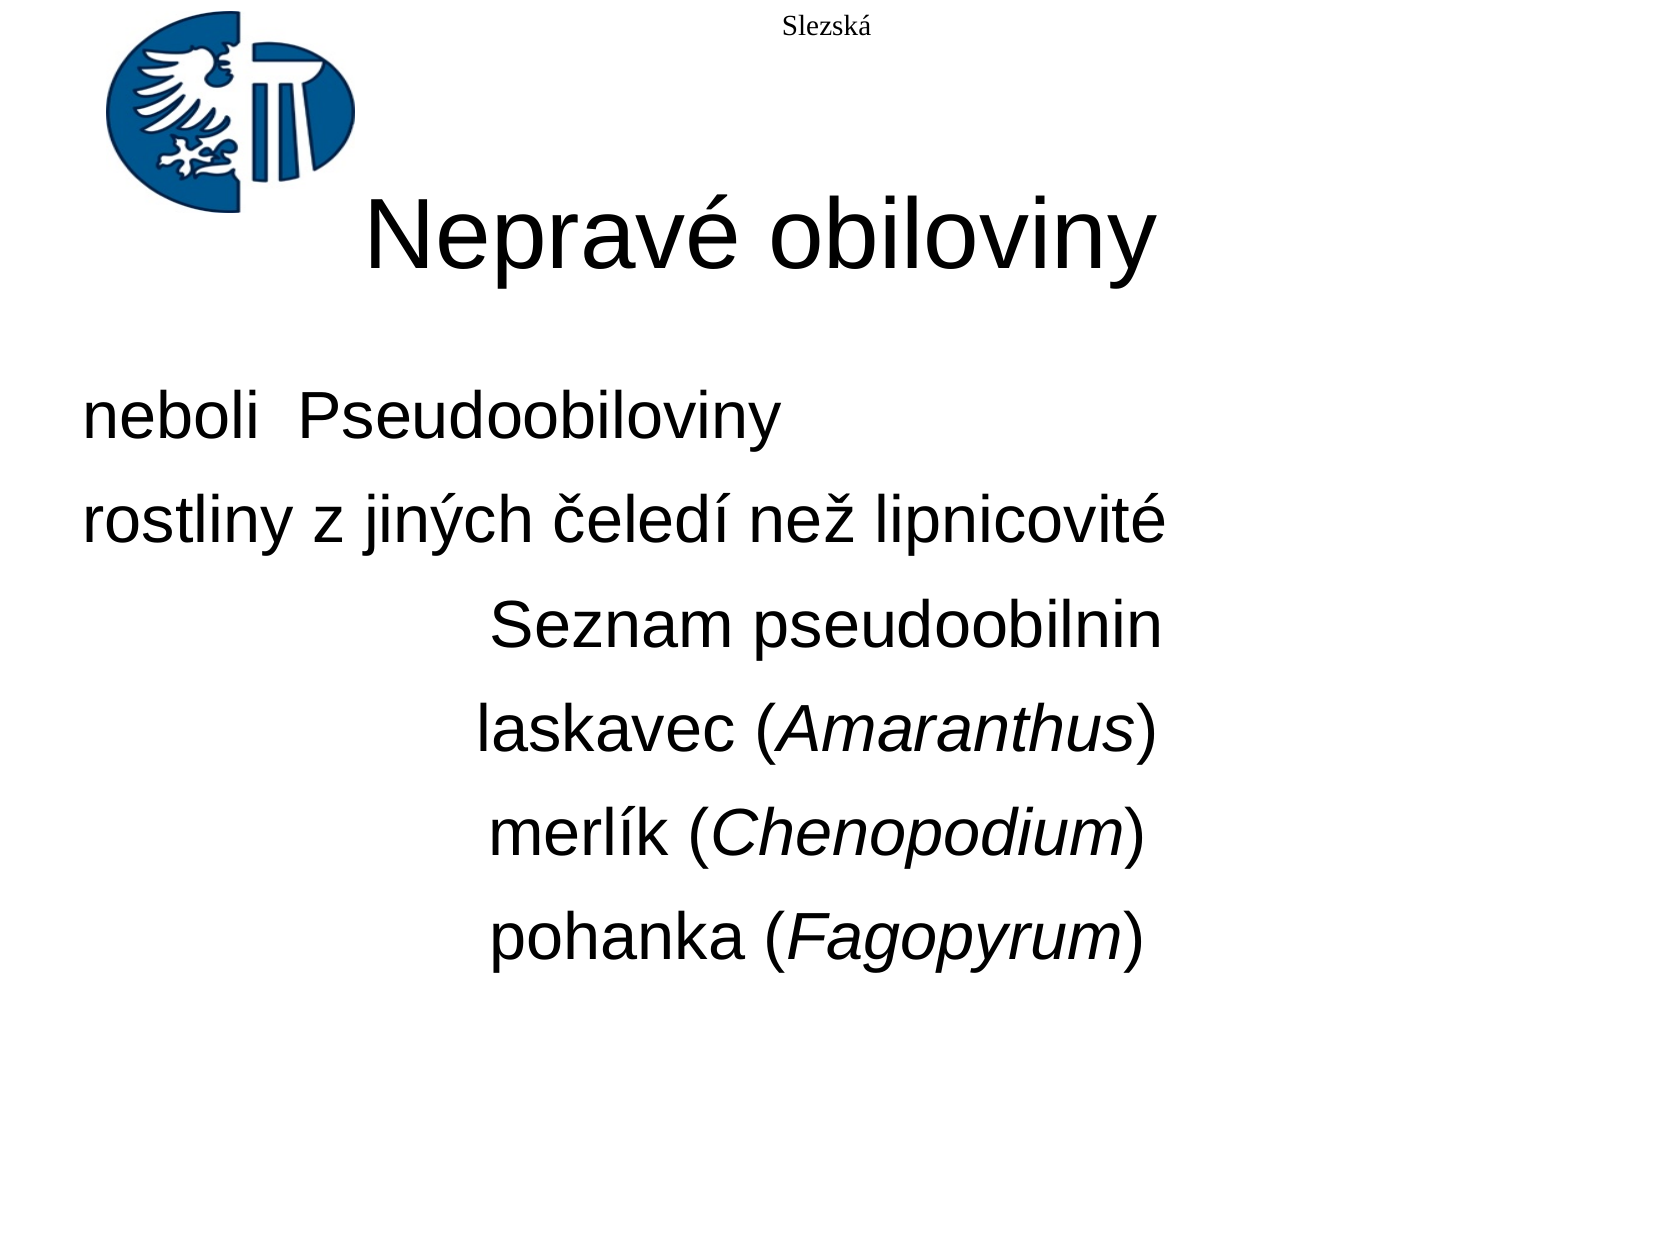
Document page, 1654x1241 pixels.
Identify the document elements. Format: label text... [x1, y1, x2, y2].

list neboli Pseudoobiloviny rostliny z jiných čeledí než lipnicovité Seznam pseudoobilnin laskavec (Amaranthus) merlík (Chenopodium) pohanka (Fagopyrum) [82, 377, 1571, 1241]
title Nepravé obiloviny [16, 68, 1505, 400]
picture [106, 11, 355, 68]
